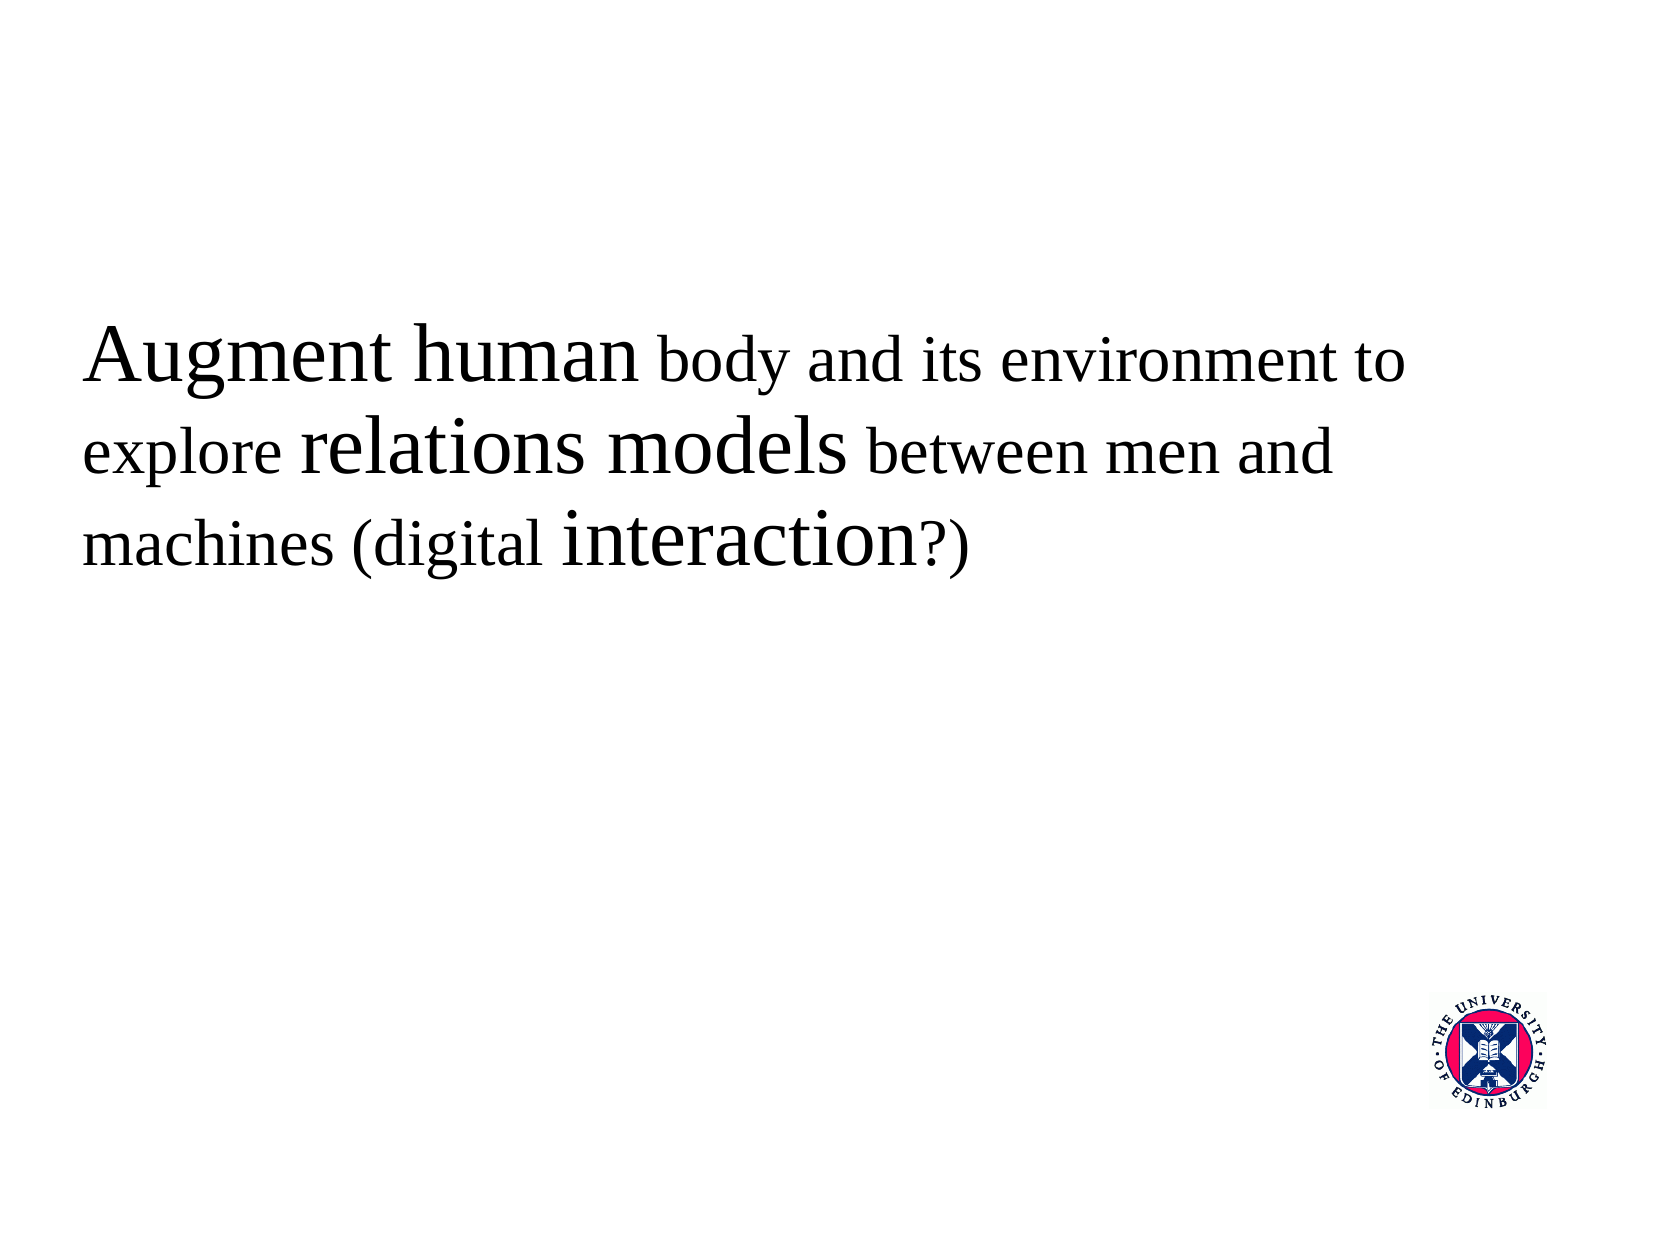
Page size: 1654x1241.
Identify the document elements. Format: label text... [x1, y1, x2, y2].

picture [1423, 986, 1553, 1116]
subtitle Augment human body and its environment to explore relations models between men and machines (digital interaction?) [82, 82, 1571, 1108]
